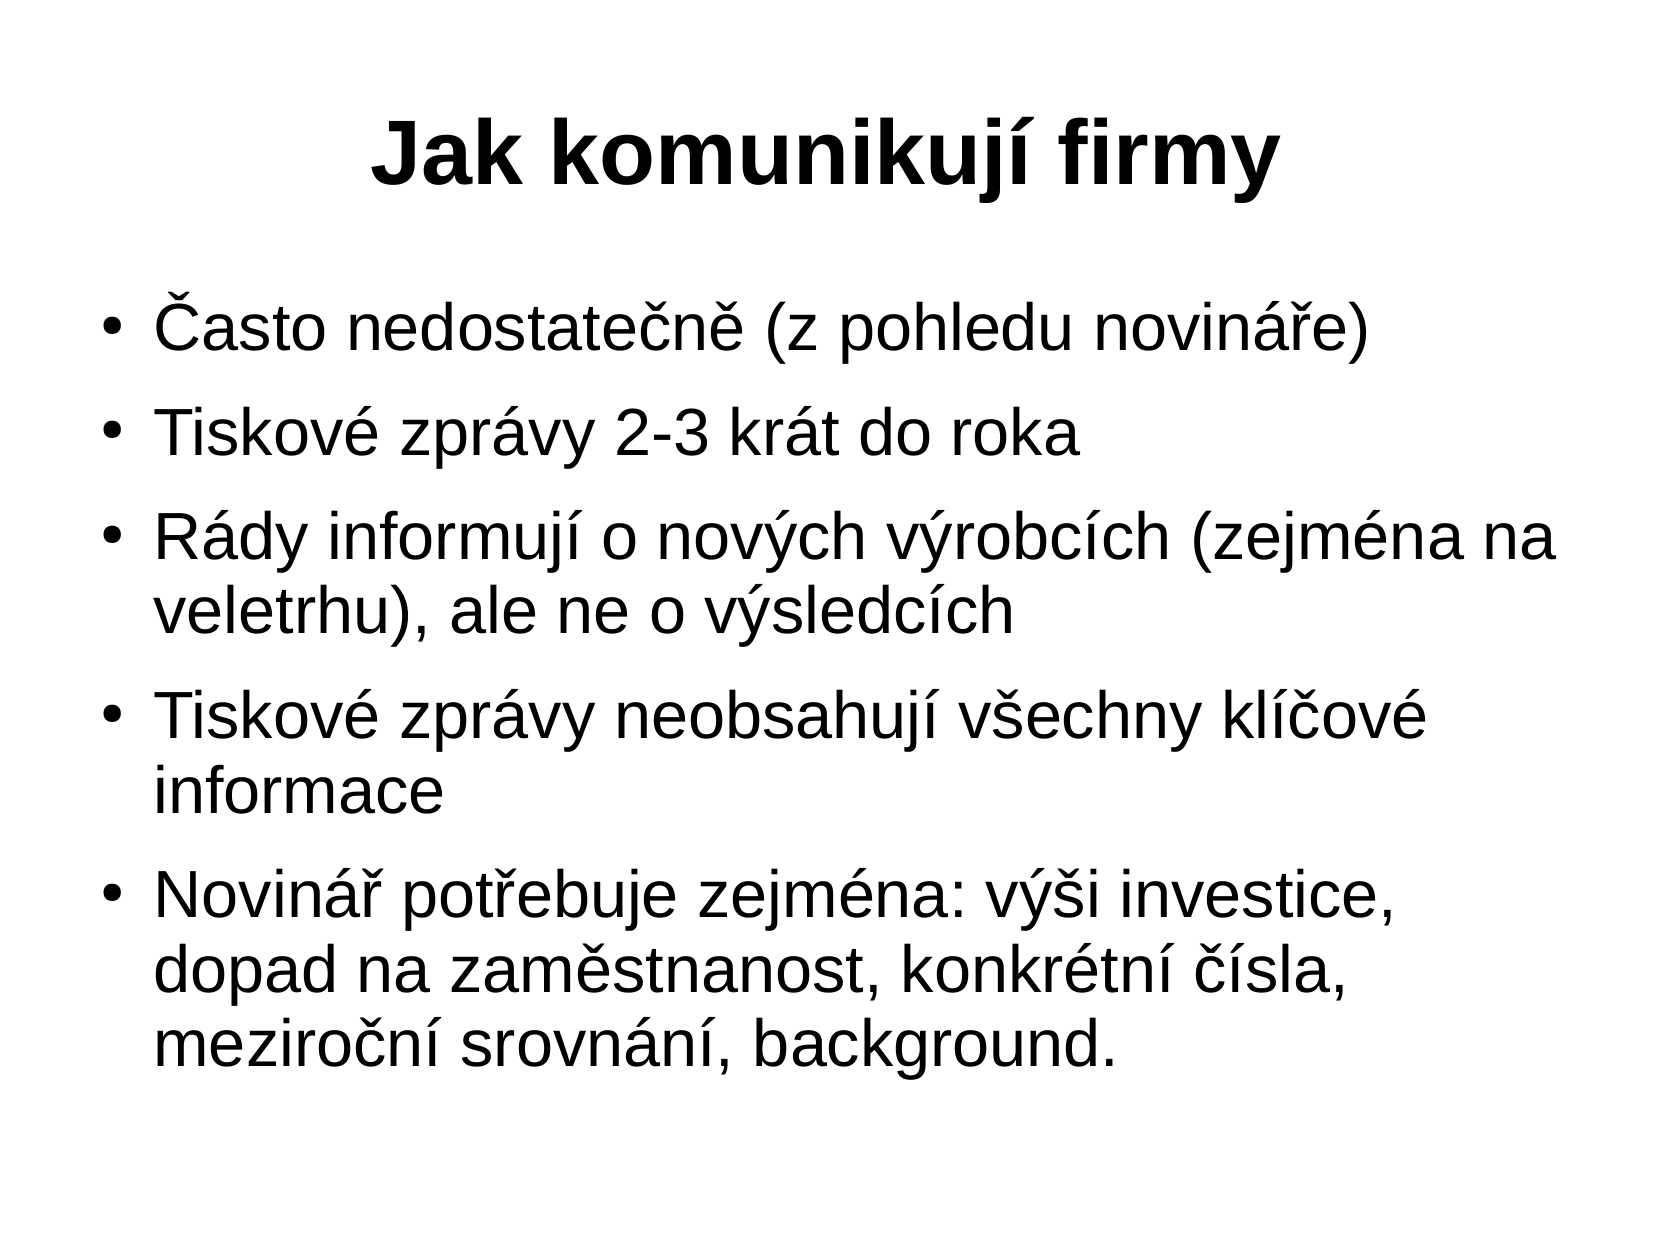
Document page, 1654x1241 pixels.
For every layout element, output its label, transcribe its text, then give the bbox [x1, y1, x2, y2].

title Jak komunikují firmy [82, 49, 1571, 257]
list Často nedostatečně (z pohledu novináře) Tiskové zprávy 2-3 krát do roka Rády informují o nových výrobcích (zejména na veletrhu), ale ne o výsledcích Tiskové zprávy neobsahují všechny klíčové informace Novinář potřebuje zejména: výši investice, dopad na zaměstnanost, konkrétní čísla, meziroční srovnání, background. [82, 290, 1571, 1109]
